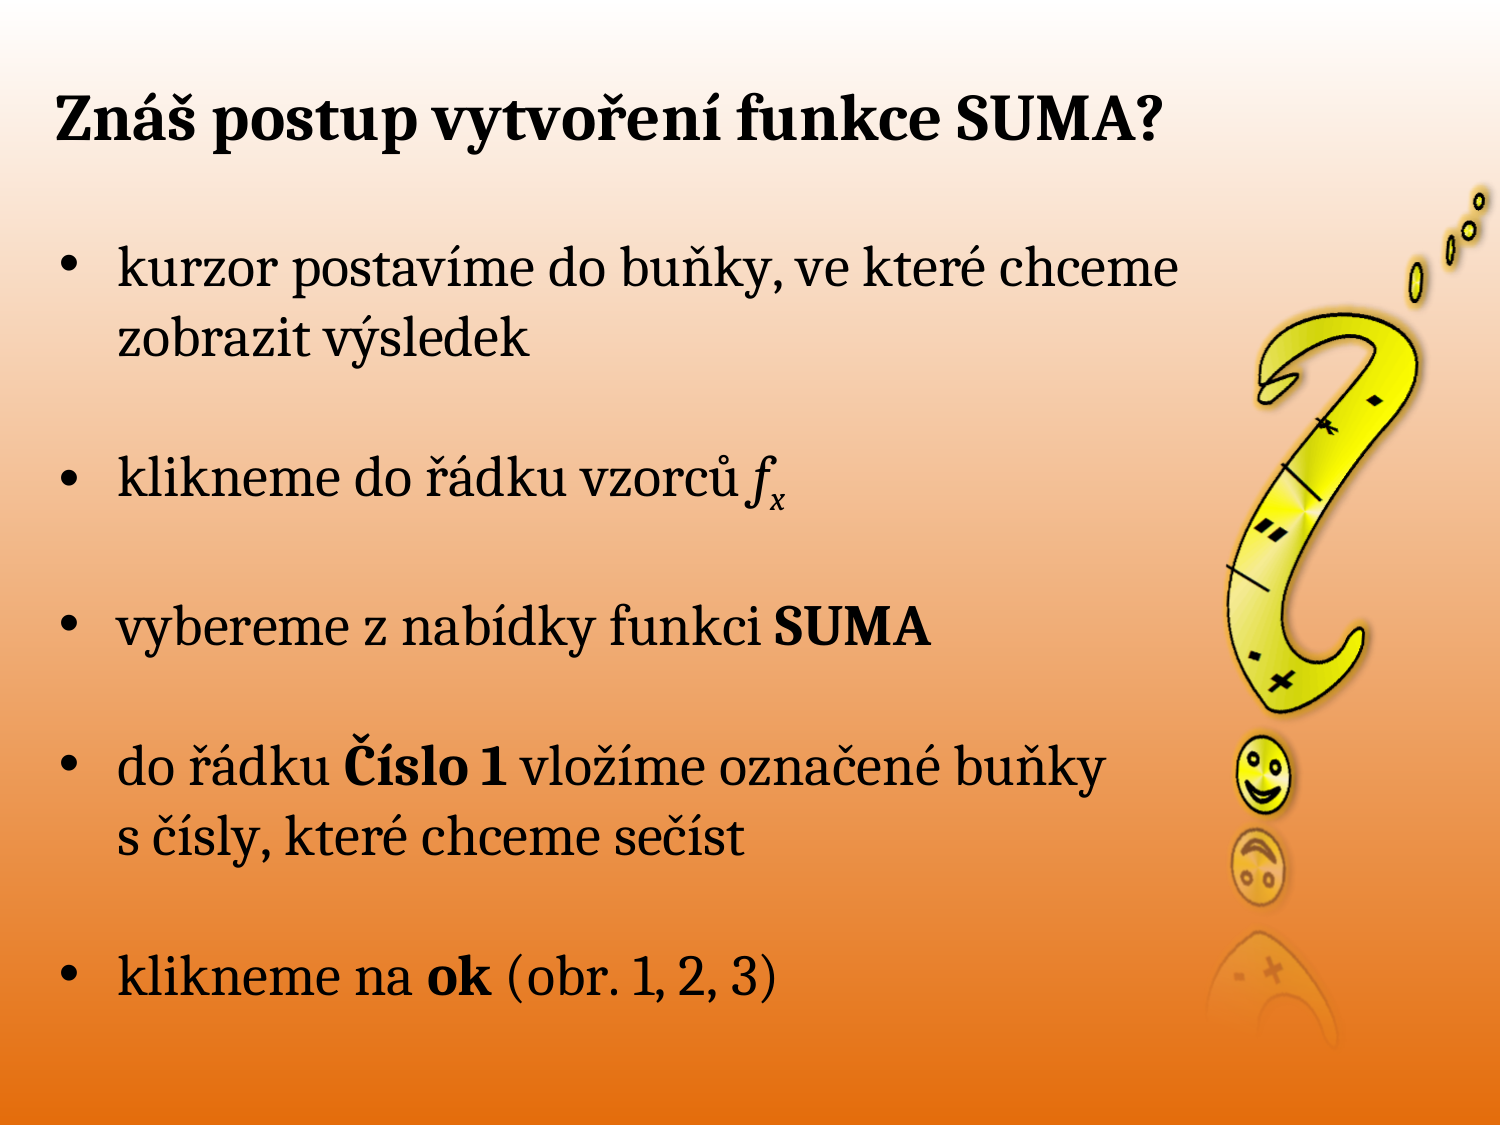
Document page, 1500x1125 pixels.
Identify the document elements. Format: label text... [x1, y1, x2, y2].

text_box Znáš postup vytvoření funkce SUMA? [0, 66, 1223, 162]
text_box kurzor postavíme do buňky, ve které chceme zobrazit výsledek klikneme do řádku vzorců fx vybereme z nabídky funkci SUMA do řádku Číslo 1 vložíme označené buňky s čísly, které chceme sečíst klikneme na ok (obr. 1, 2, 3) [0, 220, 1211, 1125]
picture [1171, 160, 1500, 1125]
